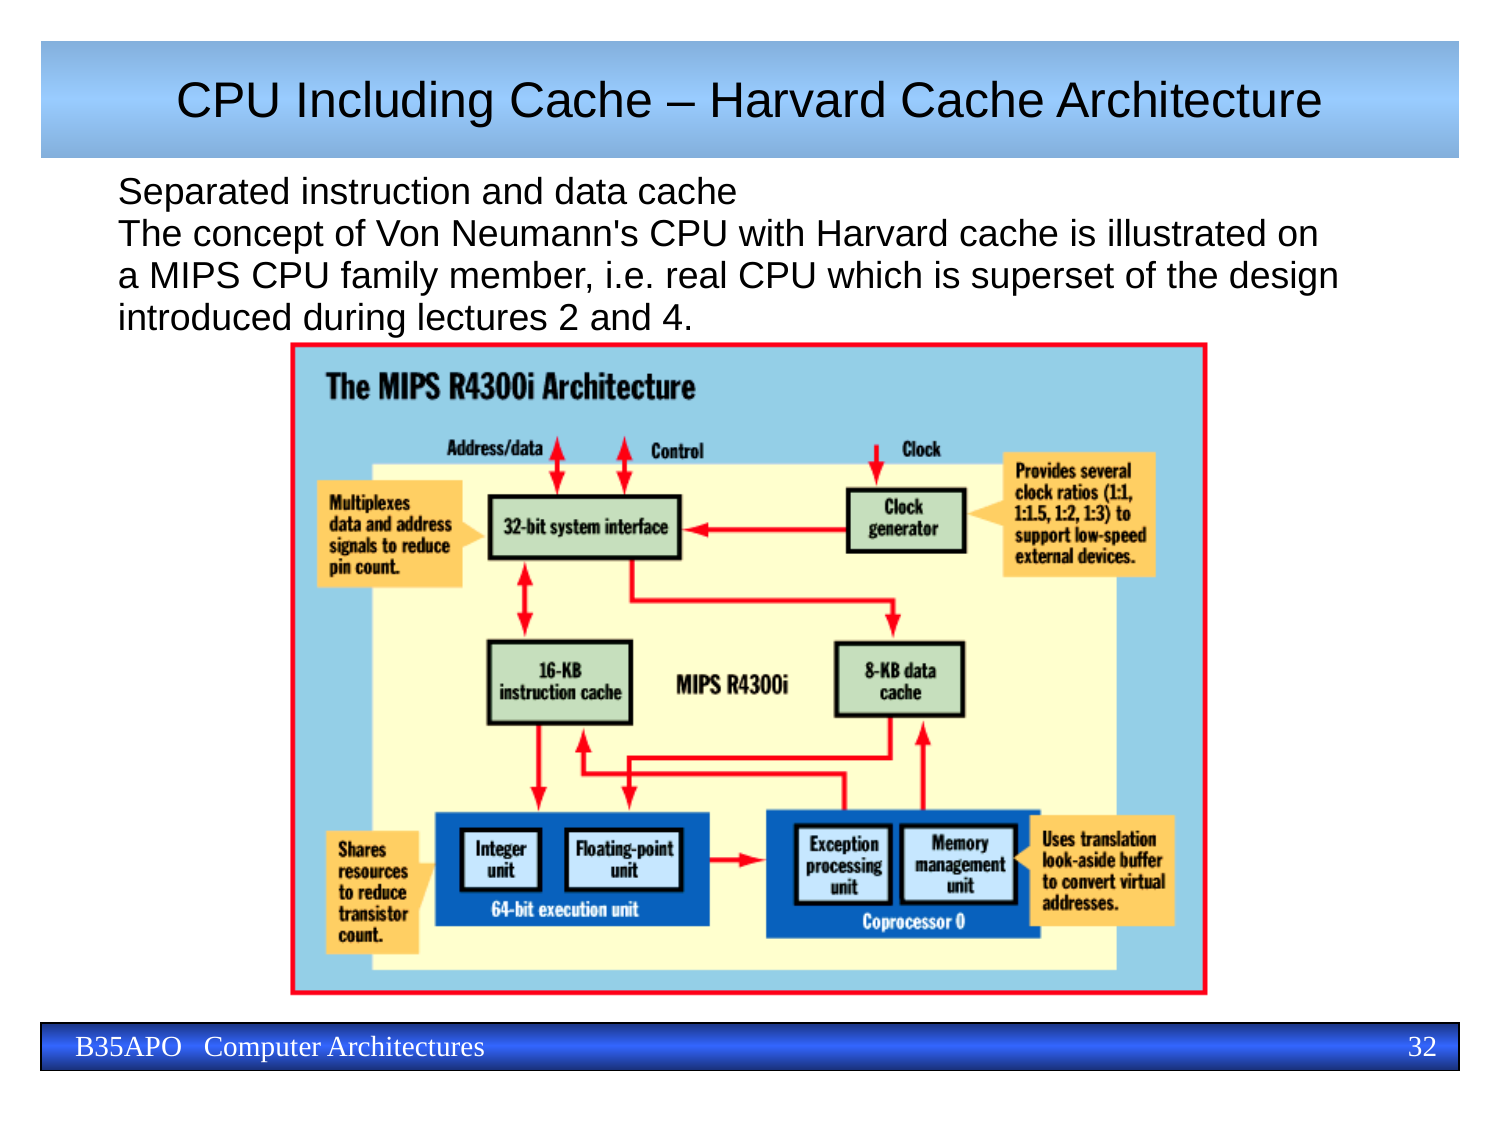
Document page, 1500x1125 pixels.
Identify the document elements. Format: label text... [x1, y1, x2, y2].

text_box Separated instruction and data cache The concept of Von Neumann's CPU with Harvard cache is illustrated on a MIPS CPU family member, i.e. real CPU which is superset of the design introduced during lectures 2 and 4. [103, 163, 1397, 389]
title CPU Including Cache – Harvard Cache Architecture [41, 41, 1459, 158]
picture [286, 338, 1214, 1000]
